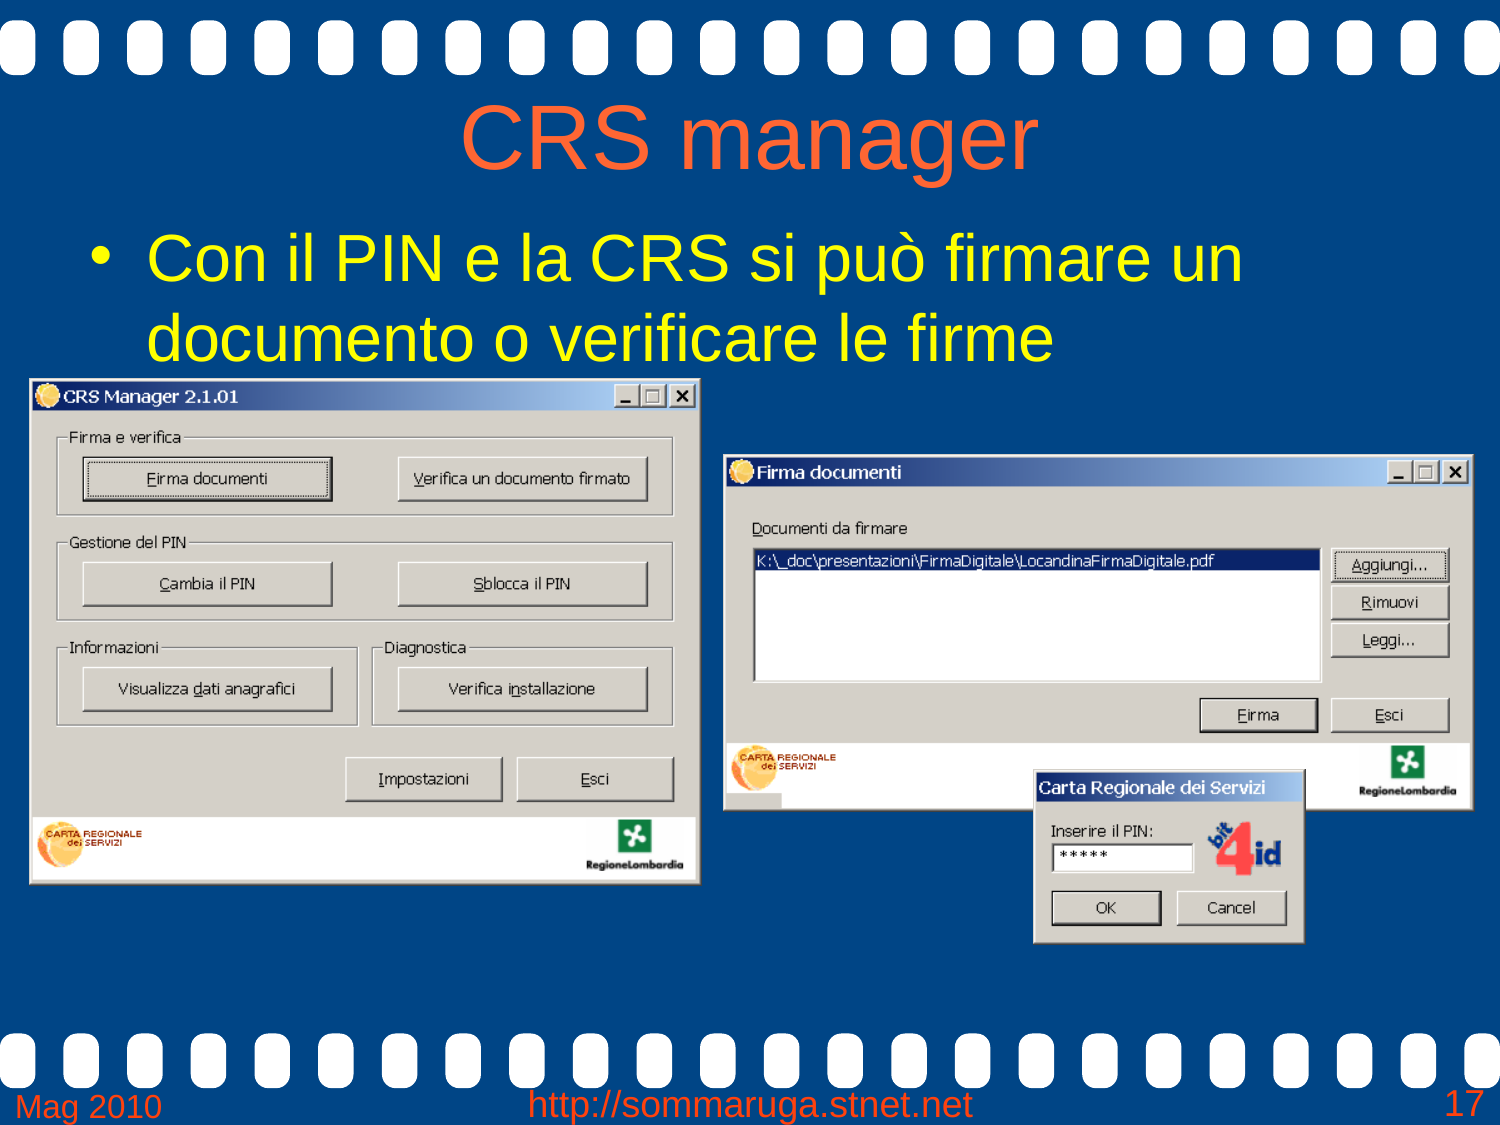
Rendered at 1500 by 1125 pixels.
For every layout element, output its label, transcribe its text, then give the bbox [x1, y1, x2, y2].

title CRS manager [75, 70, 1426, 196]
list Con il PIN e la CRS si può firmare un documento o verificare le firme [75, 206, 1426, 1006]
picture [723, 454, 1475, 945]
picture [29, 378, 702, 886]
